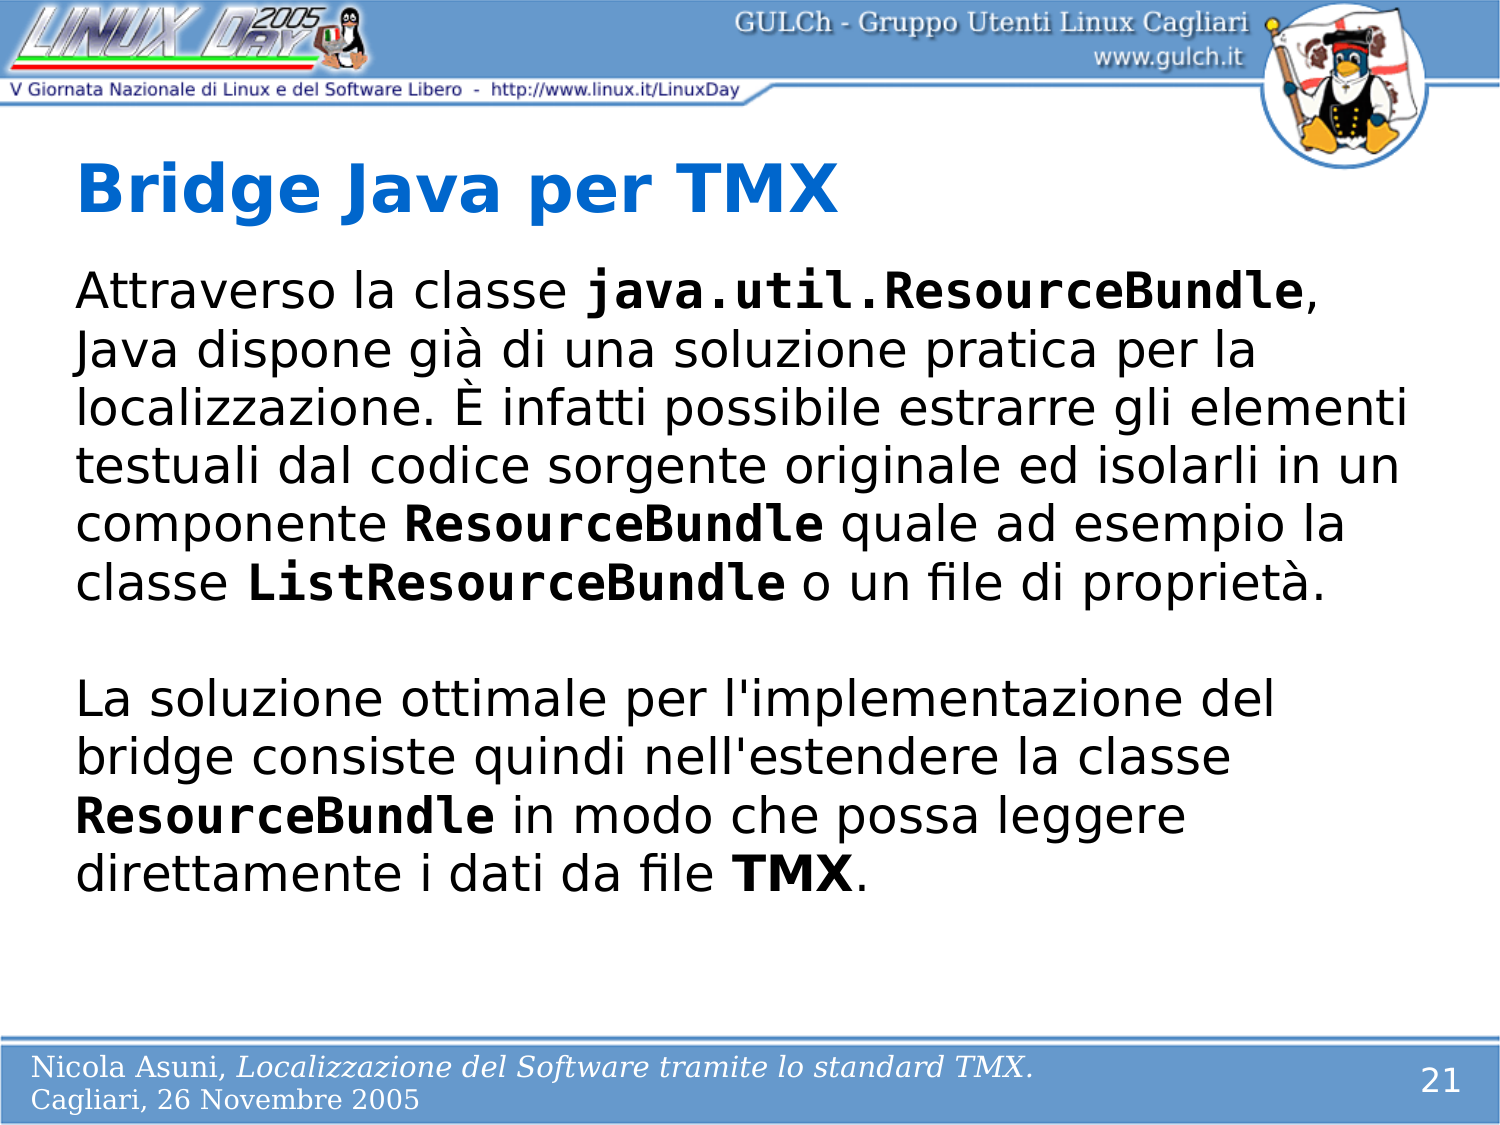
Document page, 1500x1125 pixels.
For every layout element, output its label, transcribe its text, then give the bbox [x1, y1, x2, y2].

text_box Bridge Java per TMX [75, 149, 841, 228]
picture [0, 0, 1500, 1125]
text_box Attraverso la classe java.util.ResourceBundle, Java dispone già di una soluzione pratica per la localizzazione. È infatti possibile estrarre gli elementi testuali dal codice sorgente originale ed isolarli in un componente ResourceBundle quale ad esempio la classe ListResourceBundle o un file di proprietà. La soluzione ottimale per l'implementazione del bridge consiste quindi nell'estendere la classe ResourceBundle in modo che possa leggere direttamente i dati da file TMX. [75, 262, 1426, 904]
